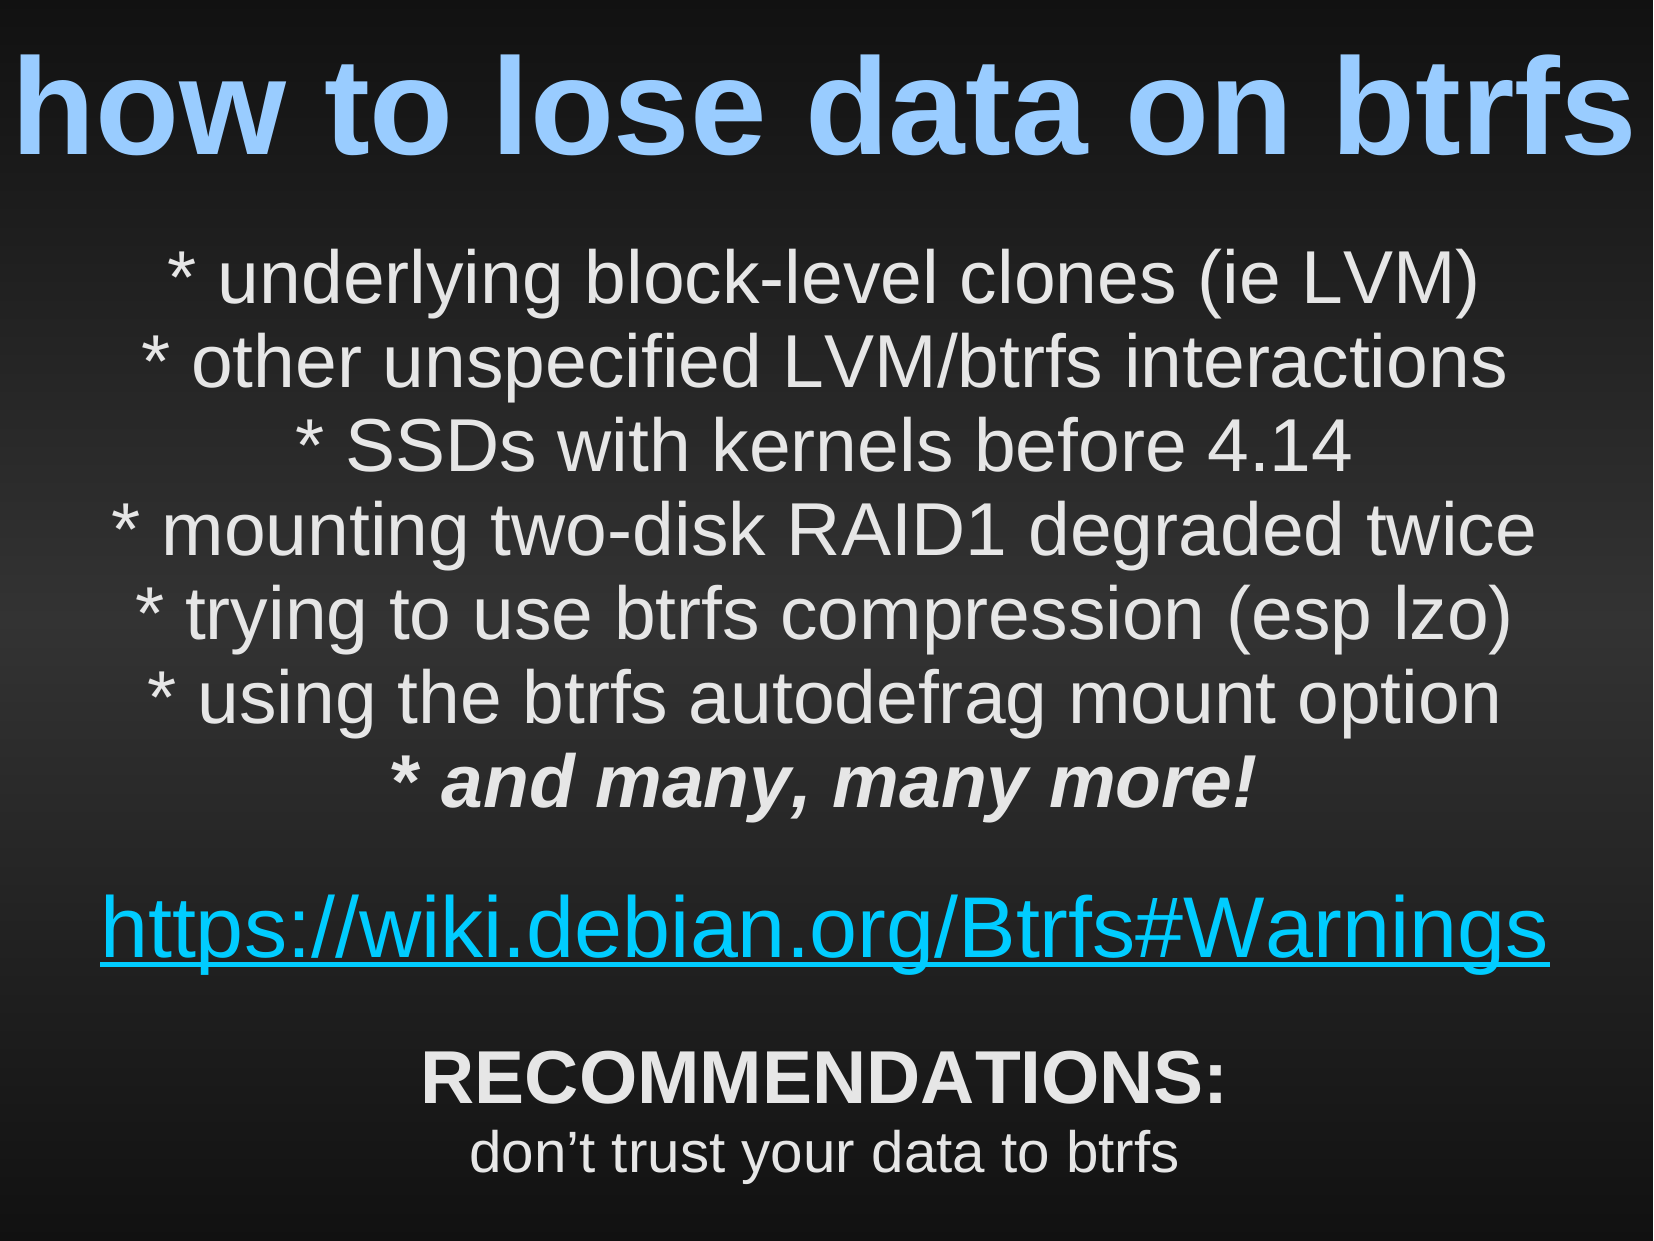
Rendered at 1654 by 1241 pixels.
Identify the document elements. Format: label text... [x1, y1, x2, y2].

title * underlying block-level clones (ie LVM) * other unspecified LVM/btrfs interactions * SSDs with kernels before 4.14 * mounting two-disk RAID1 degraded twice * trying to use btrfs compression (esp lzo) * using the btrfs autodefrag mount option * and many, many more! https://wiki.debian.org/Btrfs#Warnings RECOMMENDATIONS: don’t trust your data to btrfs [0, 180, 1651, 1241]
title how to lose data on btrfs [0, 2, 1651, 180]
